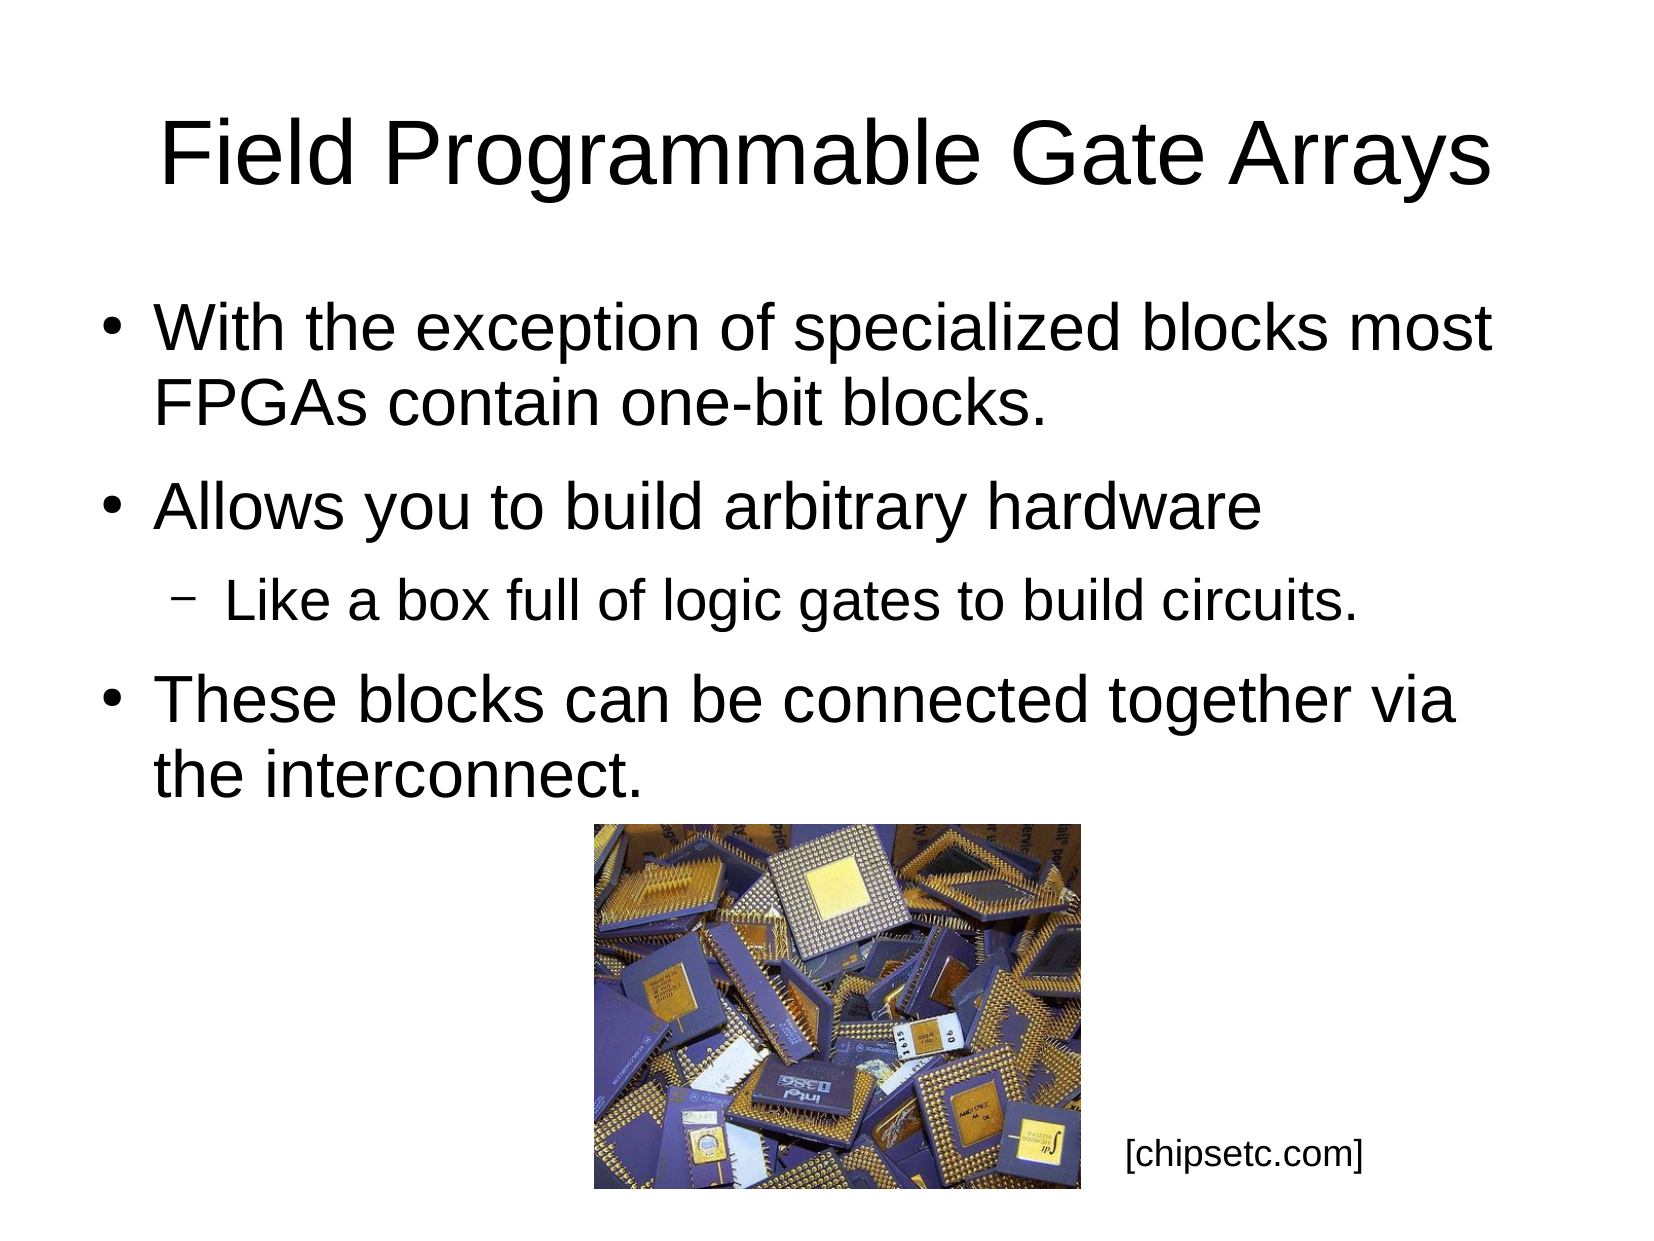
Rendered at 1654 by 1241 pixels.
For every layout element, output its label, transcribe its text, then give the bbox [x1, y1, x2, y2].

list With the exception of specialized blocks most FPGAs contain one-bit blocks. Allows you to build arbitrary hardware Like a box full of logic gates to build circuits. These blocks can be connected together via the interconnect. [82, 290, 1538, 1010]
picture [594, 824, 1081, 1189]
text_box [chipsetc.com] [1110, 1125, 1396, 1182]
title Field Programmable Gate Arrays [82, 49, 1571, 257]
